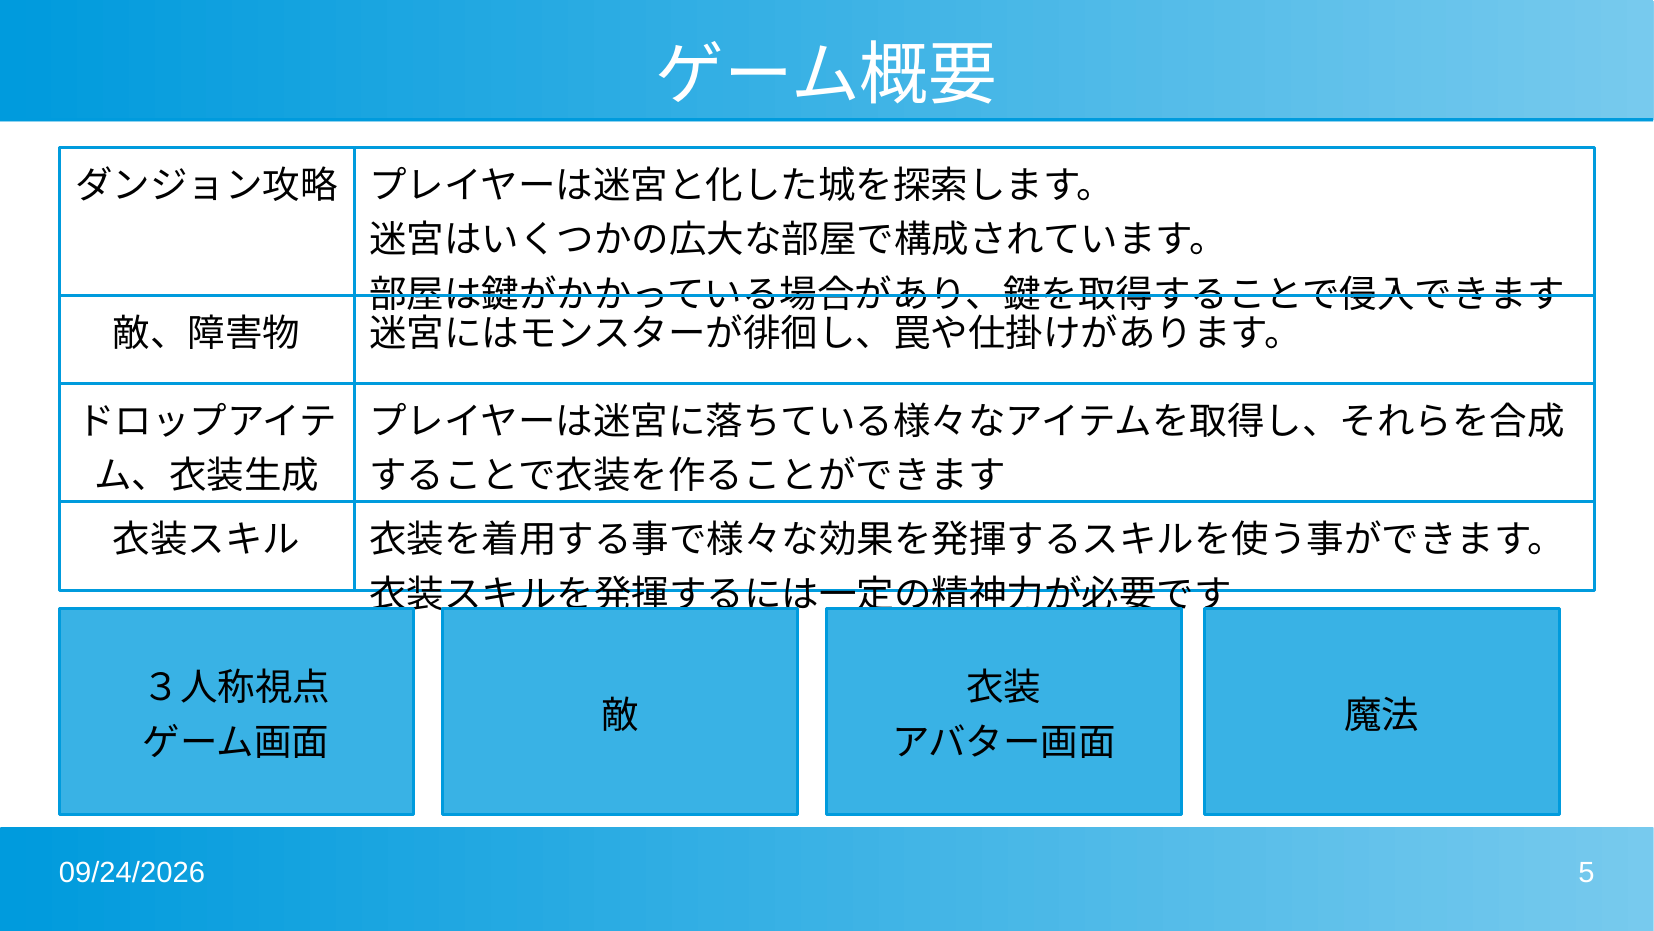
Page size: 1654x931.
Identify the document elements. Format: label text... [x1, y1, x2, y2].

text_box 敵 [442, 608, 798, 815]
text_box ３人称視点 ゲーム画面 [59, 608, 414, 815]
text_box 衣装 アバター画面 [826, 608, 1182, 815]
text_box ダンジョン攻略 [59, 147, 355, 294]
text_box 衣装スキル [59, 501, 355, 591]
title ゲーム概要 [59, 29, 1595, 108]
text_box プレイヤーは迷宮に落ちている様々なアイテムを取得し、それらを合成することで衣装を作ることができます [356, 383, 1595, 500]
text_box 敵、障害物 [59, 295, 355, 382]
text_box 迷宮にはモンスターが徘徊し、罠や仕掛けがあります。 [356, 295, 1595, 382]
text_box プレイヤーは迷宮と化した城を探索します。 迷宮はいくつかの広大な部屋で構成されています。 部屋は鍵がかかっている場合があり、鍵を取得することで侵入できます [356, 147, 1595, 294]
text_box ドロップアイテム、衣装生成 [59, 383, 355, 500]
text_box 衣装を着用する事で様々な効果を発揮するスキルを使う事ができます。衣装スキルを発揮するには一定の精神力が必要です [356, 501, 1595, 591]
text_box 魔法 [1204, 608, 1560, 815]
